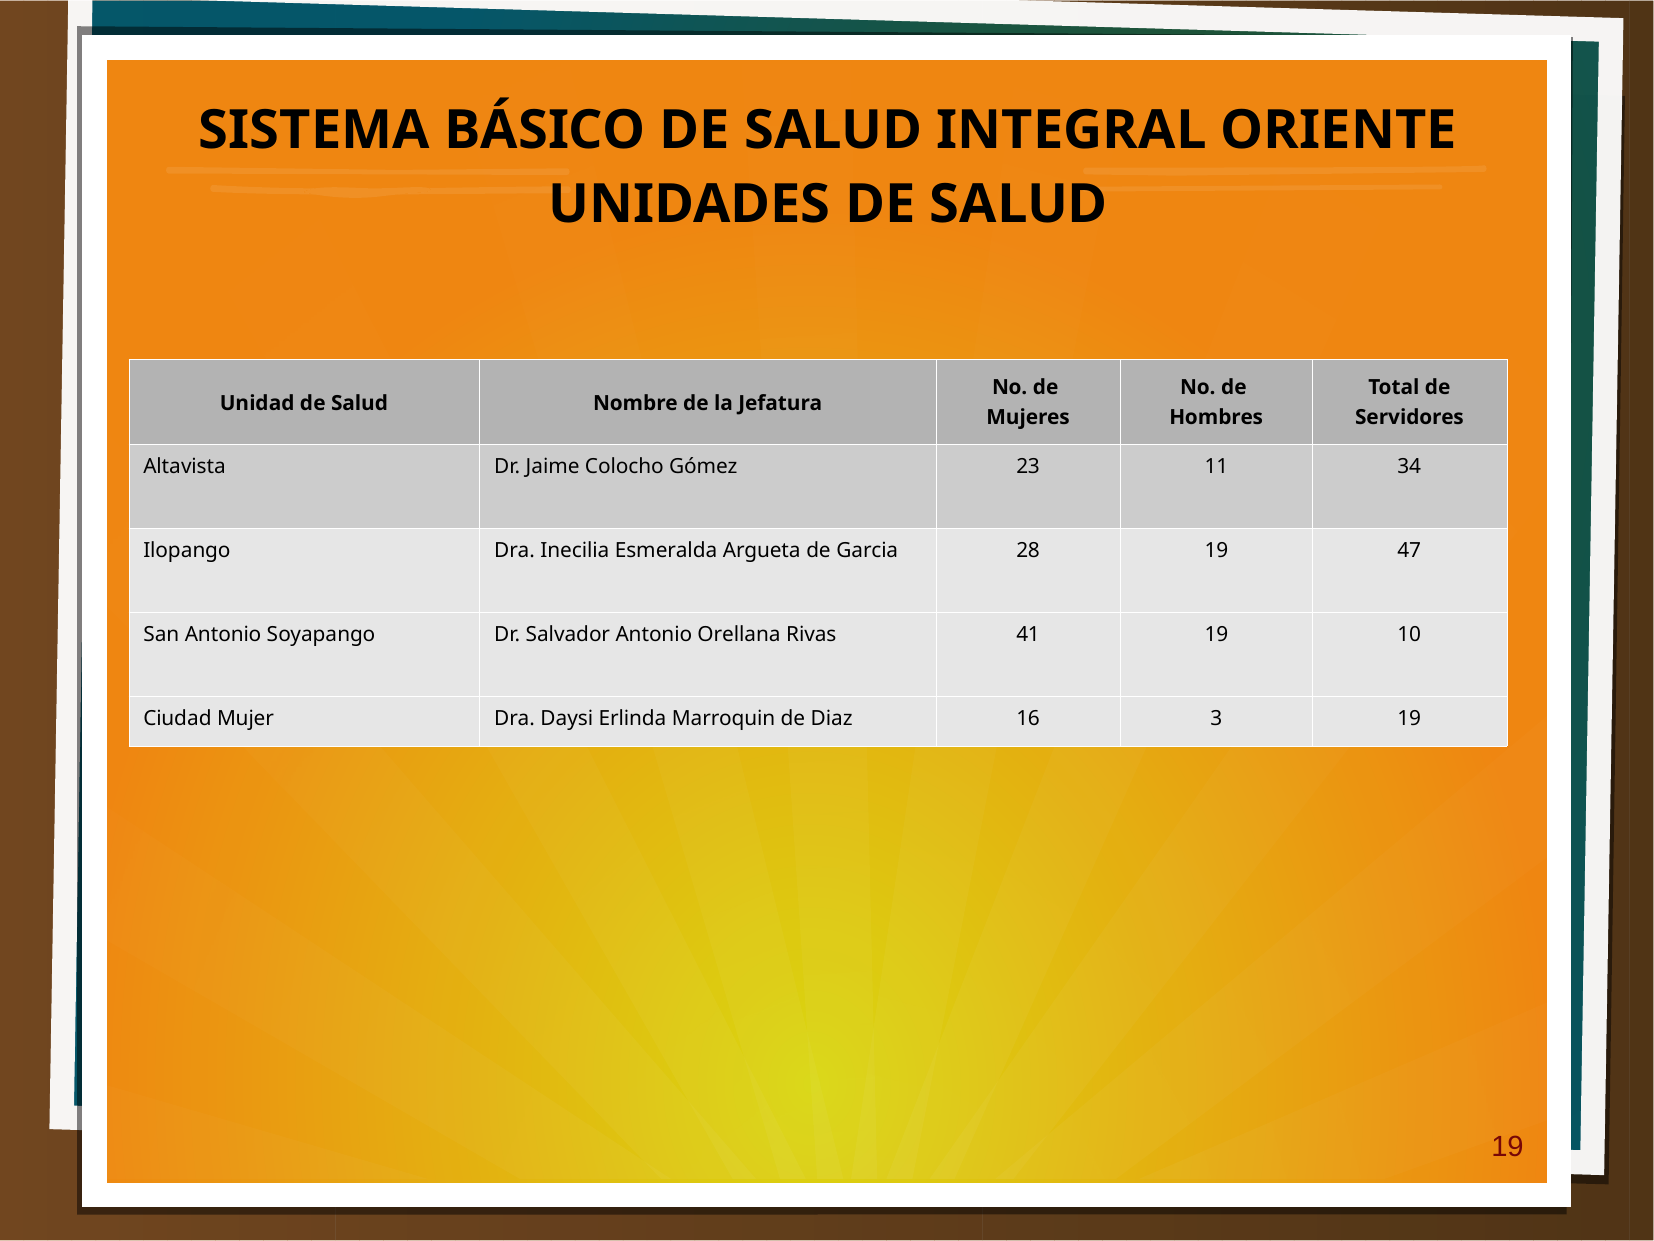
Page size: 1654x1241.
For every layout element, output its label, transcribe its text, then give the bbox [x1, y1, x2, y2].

table_cell 19 [1313, 697, 1507, 746]
table_cell 34 [1313, 445, 1507, 528]
table_cell Dr. Jaime Colocho Gómez [480, 445, 936, 528]
table_header No. de Mujeres [937, 360, 1120, 444]
table_cell Ilopango [130, 529, 479, 612]
table_header No. de Hombres [1121, 360, 1312, 444]
table_cell 47 [1313, 529, 1507, 612]
table_header Unidad de Salud [130, 360, 479, 444]
table_cell 23 [937, 445, 1120, 528]
table_cell San Antonio Soyapango [130, 613, 479, 696]
table_cell 19 [1121, 529, 1312, 612]
table_cell 10 [1313, 613, 1507, 696]
table_cell 16 [937, 697, 1120, 746]
text_box SISTEMA BÁSICO DE SALUD INTEGRAL ORIENTE UNIDADES DE SALUD [121, 82, 1536, 287]
table_cell 19 [1121, 613, 1312, 696]
table_cell 41 [937, 613, 1120, 696]
table_cell 11 [1121, 445, 1312, 528]
table_header Nombre de la Jefatura [480, 360, 936, 444]
table_cell Ciudad Mujer [130, 697, 479, 746]
table_cell 28 [937, 529, 1120, 612]
table_header Total de Servidores [1313, 360, 1507, 444]
table_cell Dra. Daysi Erlinda Marroquin de Diaz [480, 697, 936, 746]
table_cell Altavista [130, 445, 479, 528]
table_cell 3 [1121, 697, 1312, 746]
table_cell Dra. Inecilia Esmeralda Argueta de Garcia [480, 529, 936, 612]
table_cell Dr. Salvador Antonio Orellana Rivas [480, 613, 936, 696]
